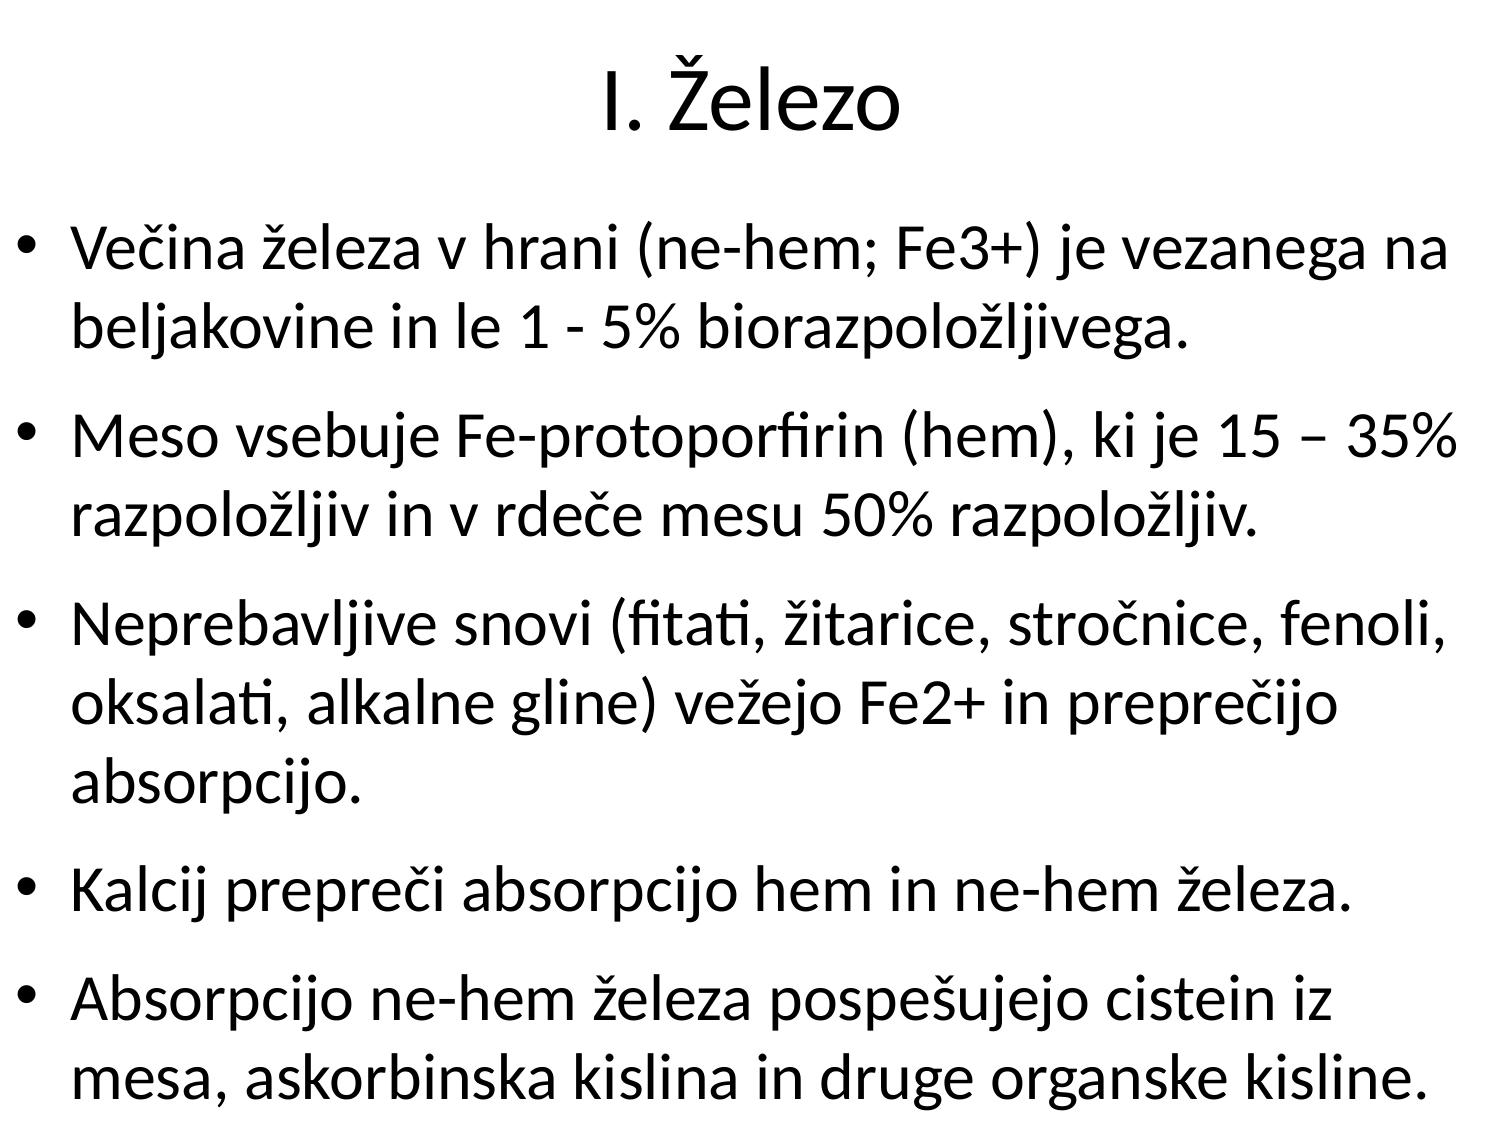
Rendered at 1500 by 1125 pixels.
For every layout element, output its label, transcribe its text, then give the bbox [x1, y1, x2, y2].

title I. Železo [76, 0, 1427, 188]
list Večina železa v hrani (ne-hem; Fe3+) je vezanega na beljakovine in le 1 - 5% biorazpoložljivega. Meso vsebuje Fe-protoporfirin (hem), ki je 15 – 35% razpoložljiv in v rdeče mesu 50% razpoložljiv. Neprebavljive snovi (fitati, žitarice, stročnice, fenoli, oksalati, alkalne gline) vežejo Fe2+ in preprečijo absorpcijo. Kalcij prepreči absorpcijo hem in ne-hem železa. Absorpcijo ne-hem železa pospešujejo cistein iz mesa, askorbinska kislina in druge organske kisline. [0, 196, 1500, 1125]
